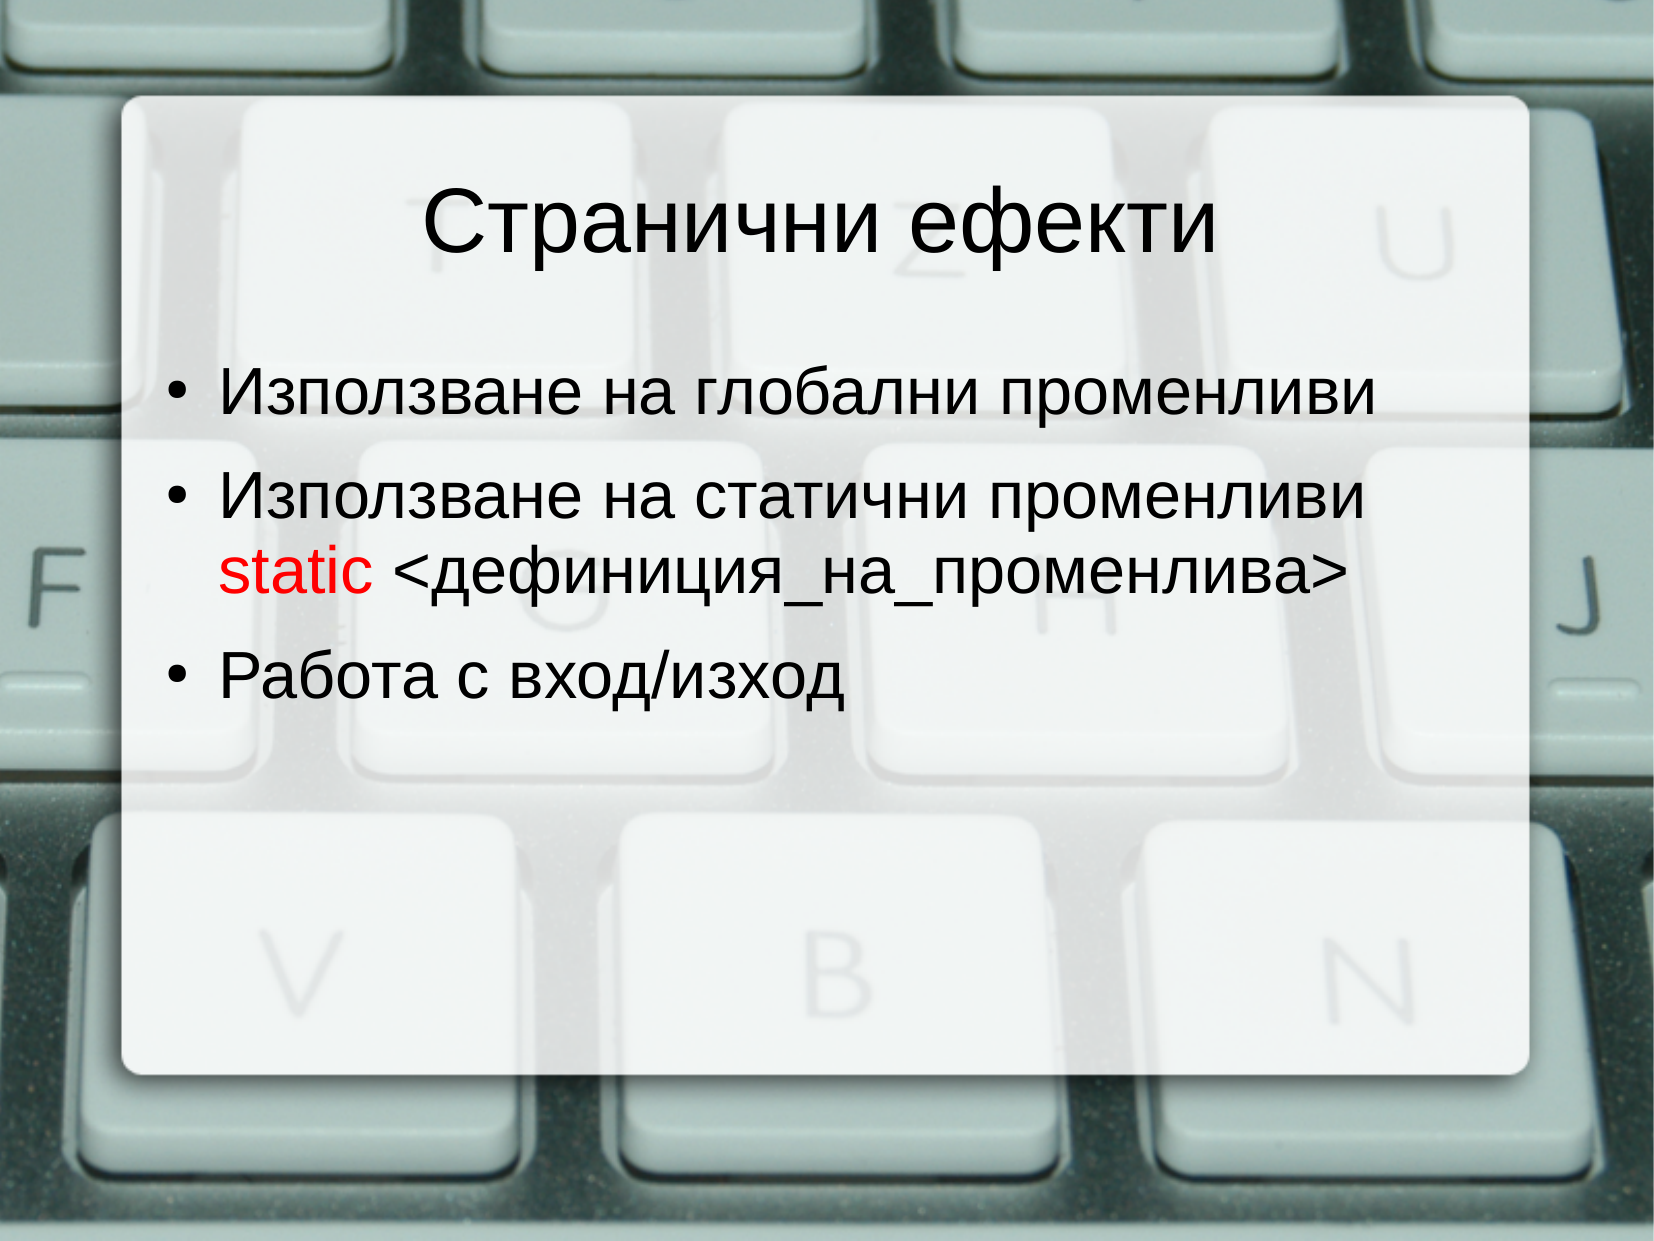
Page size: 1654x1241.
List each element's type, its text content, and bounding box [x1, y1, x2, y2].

list Използване на глобални променливи Използване на статични променливи static <дефиниция_на_променлива> Работа с вход/изход [147, 354, 1506, 1074]
title Странични ефекти [135, 117, 1506, 325]
picture [0, 0, 1654, 1241]
